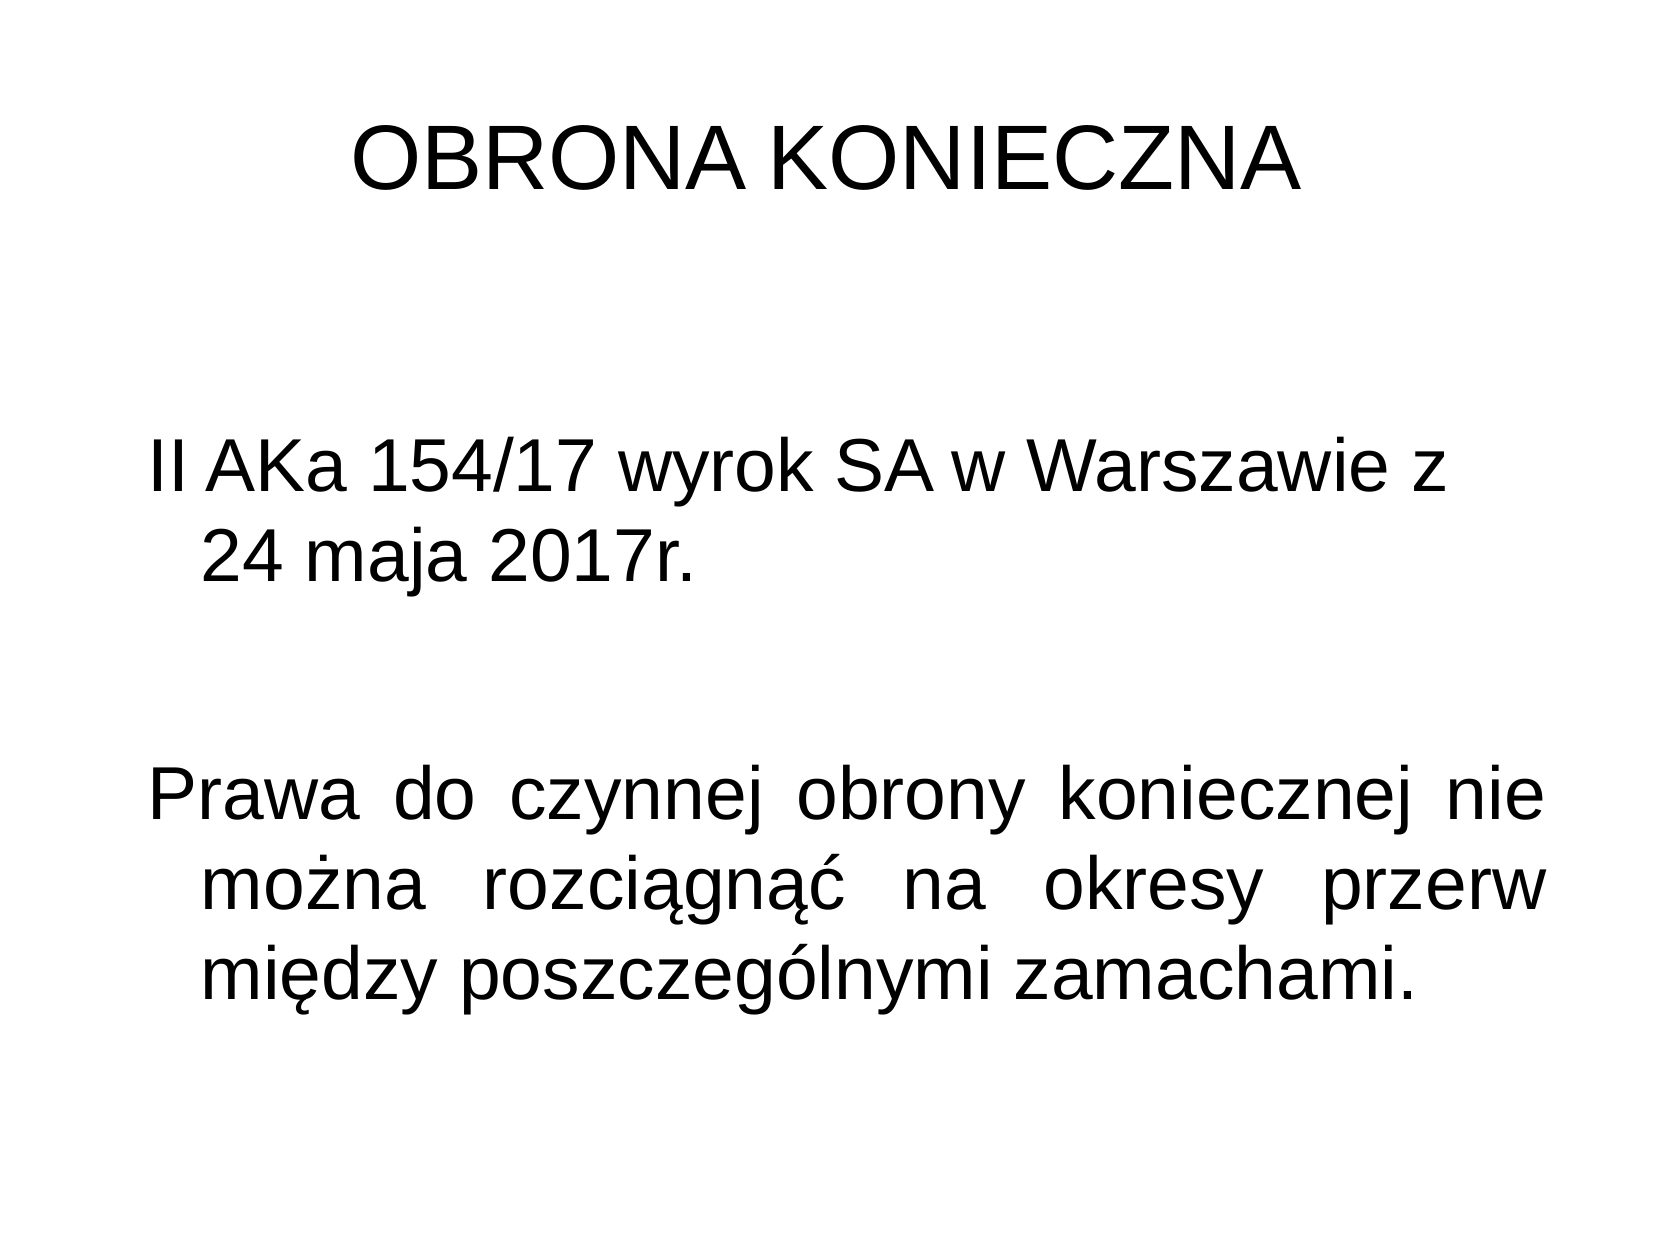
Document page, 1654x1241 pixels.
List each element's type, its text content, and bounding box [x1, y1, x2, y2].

title OBRONA KONIECZNA [82, 49, 1571, 257]
list II AKa 154/17 wyrok SA w Warszawie z 24 maja 2017r. Prawa do czynnej obrony koniecznej nie można rozciągnąć na okresy przerw między poszczególnymi zamachami. [59, 296, 1548, 1241]
